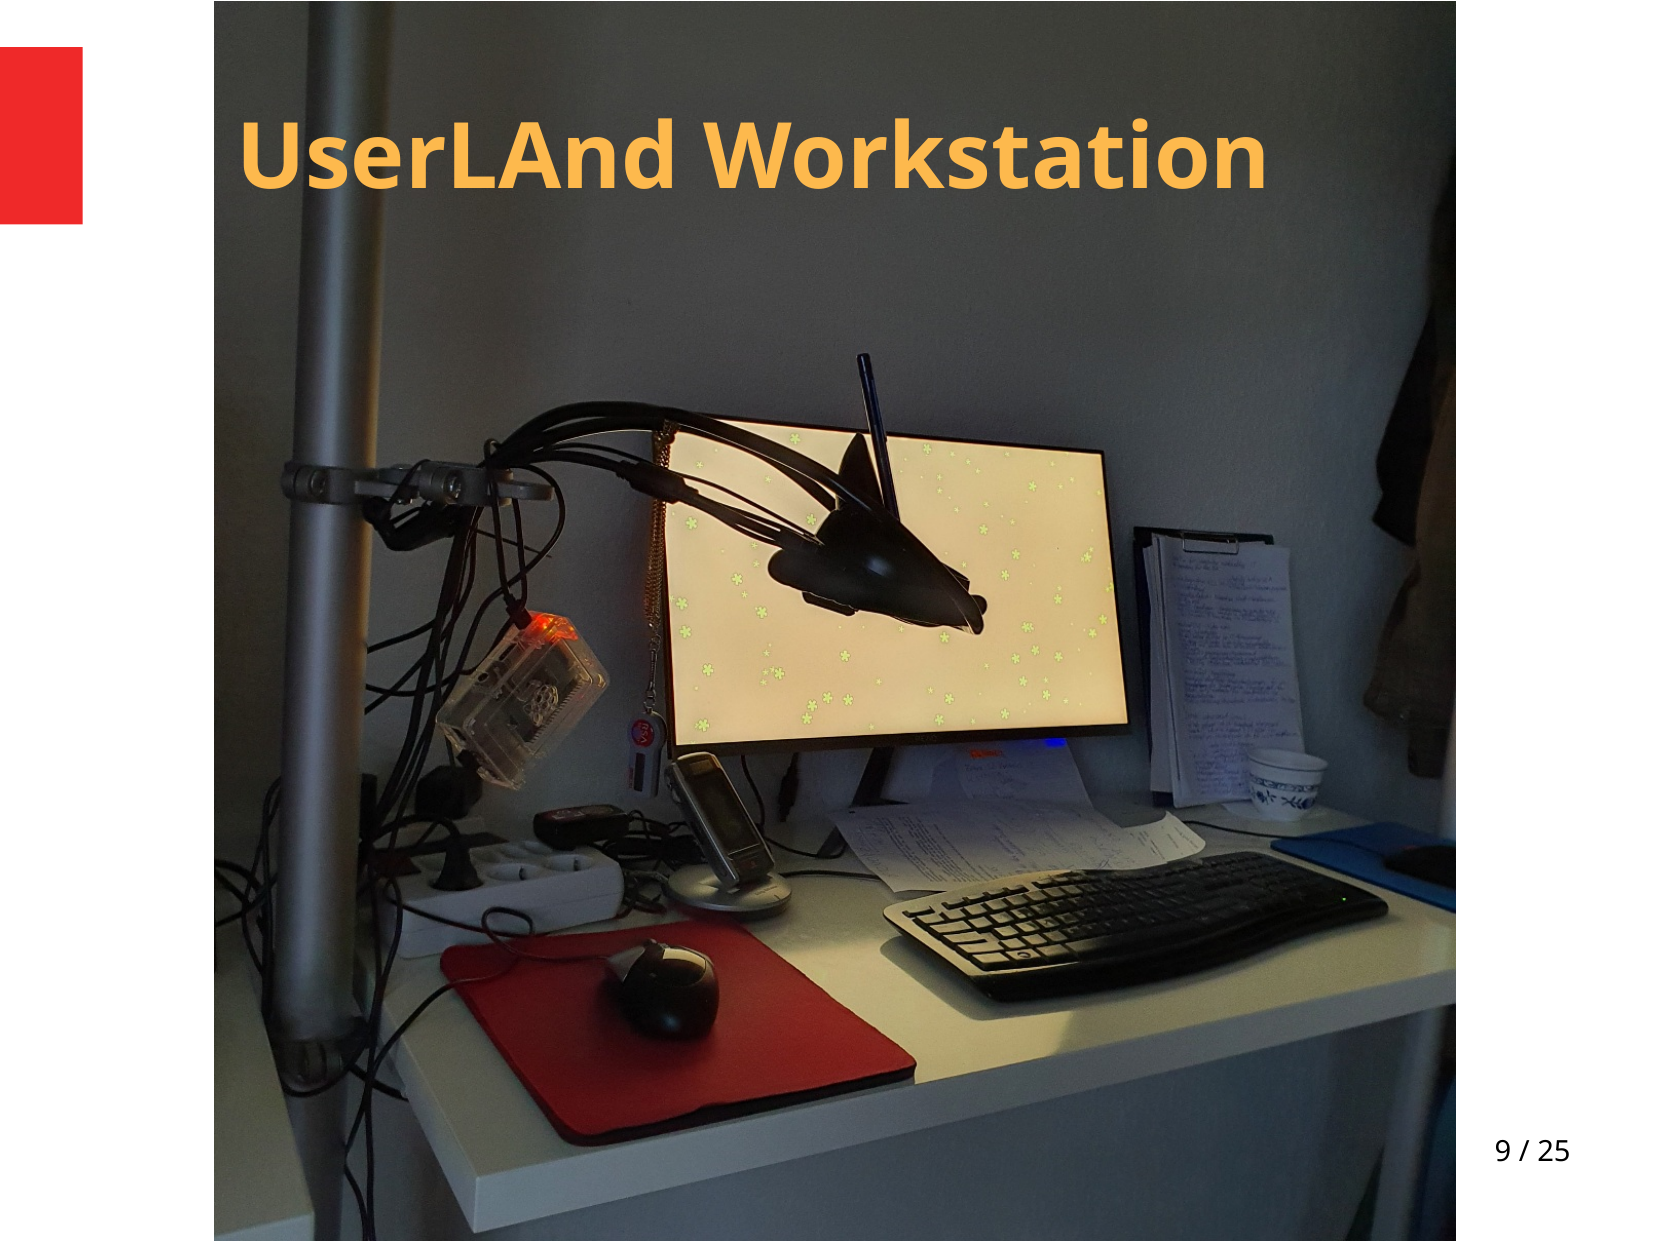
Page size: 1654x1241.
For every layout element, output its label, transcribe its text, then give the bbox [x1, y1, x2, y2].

title UserLAnd Workstation [236, 49, 1654, 257]
picture [214, 1, 1456, 1241]
